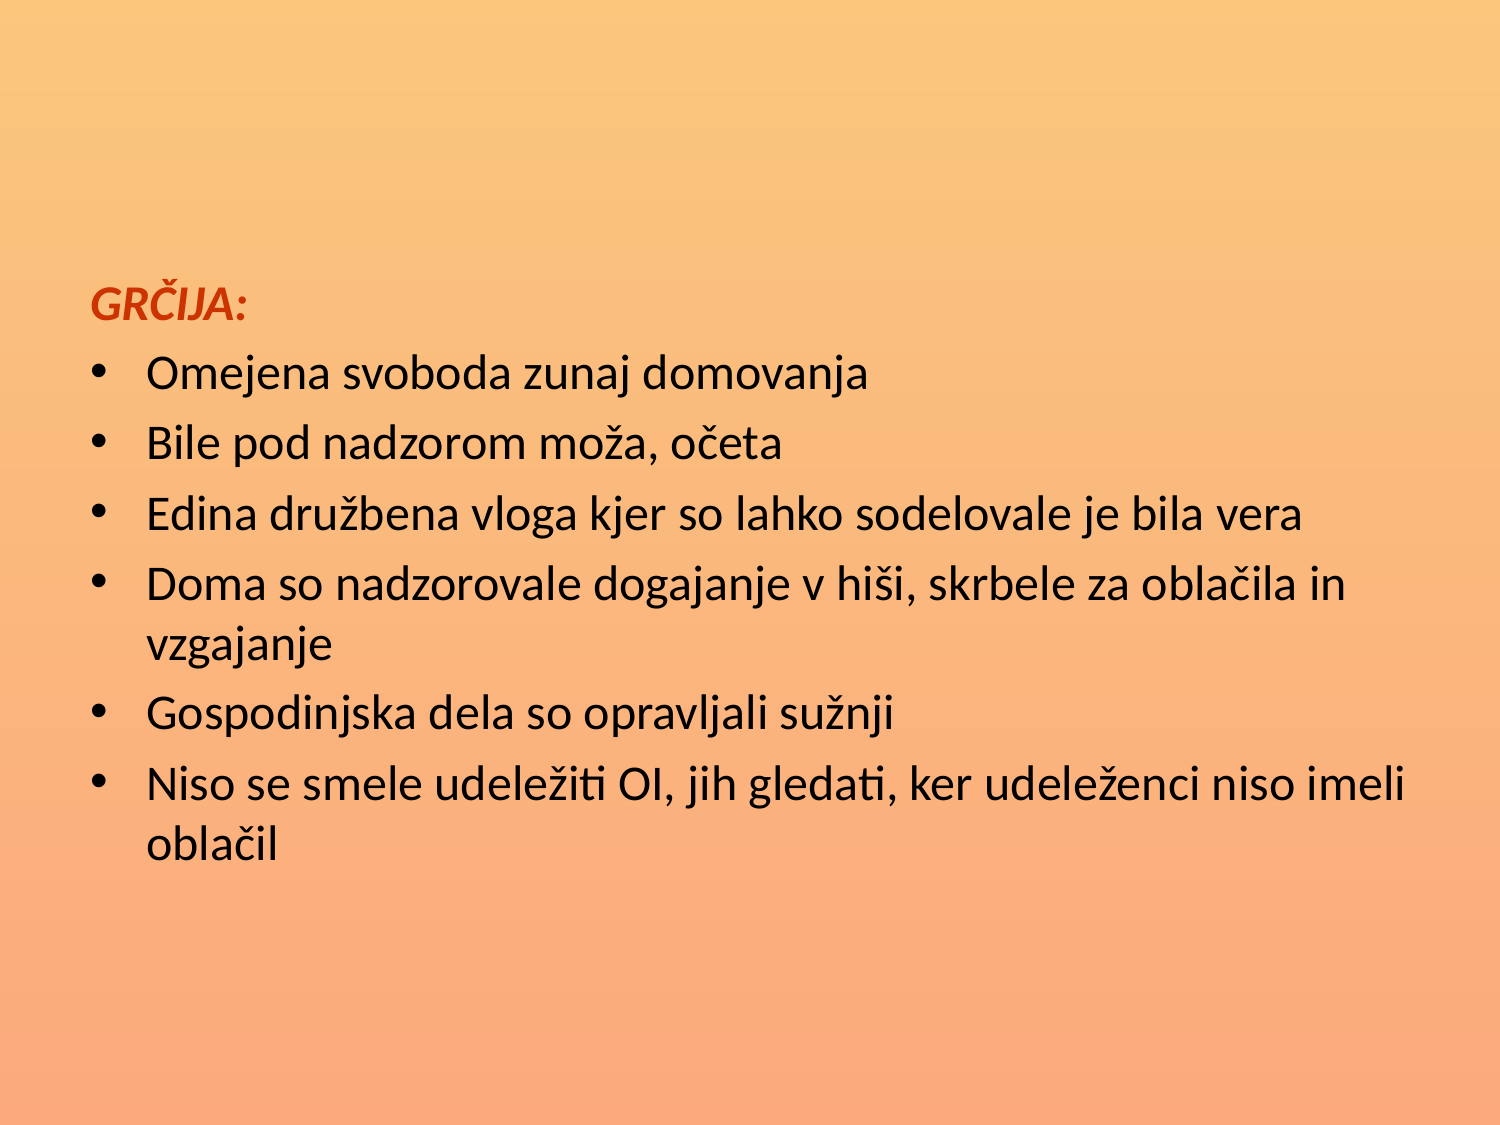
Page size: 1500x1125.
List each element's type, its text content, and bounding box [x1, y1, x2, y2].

list GRČIJA: Omejena svoboda zunaj domovanja Bile pod nadzorom moža, očeta Edina družbena vloga kjer so lahko sodelovale je bila vera Doma so nadzorovale dogajanje v hiši, skrbele za oblačila in vzgajanje Gospodinjska dela so opravljali sužnji Niso se smele udeležiti OI, jih gledati, ker udeleženci niso imeli oblačil [75, 262, 1425, 1005]
